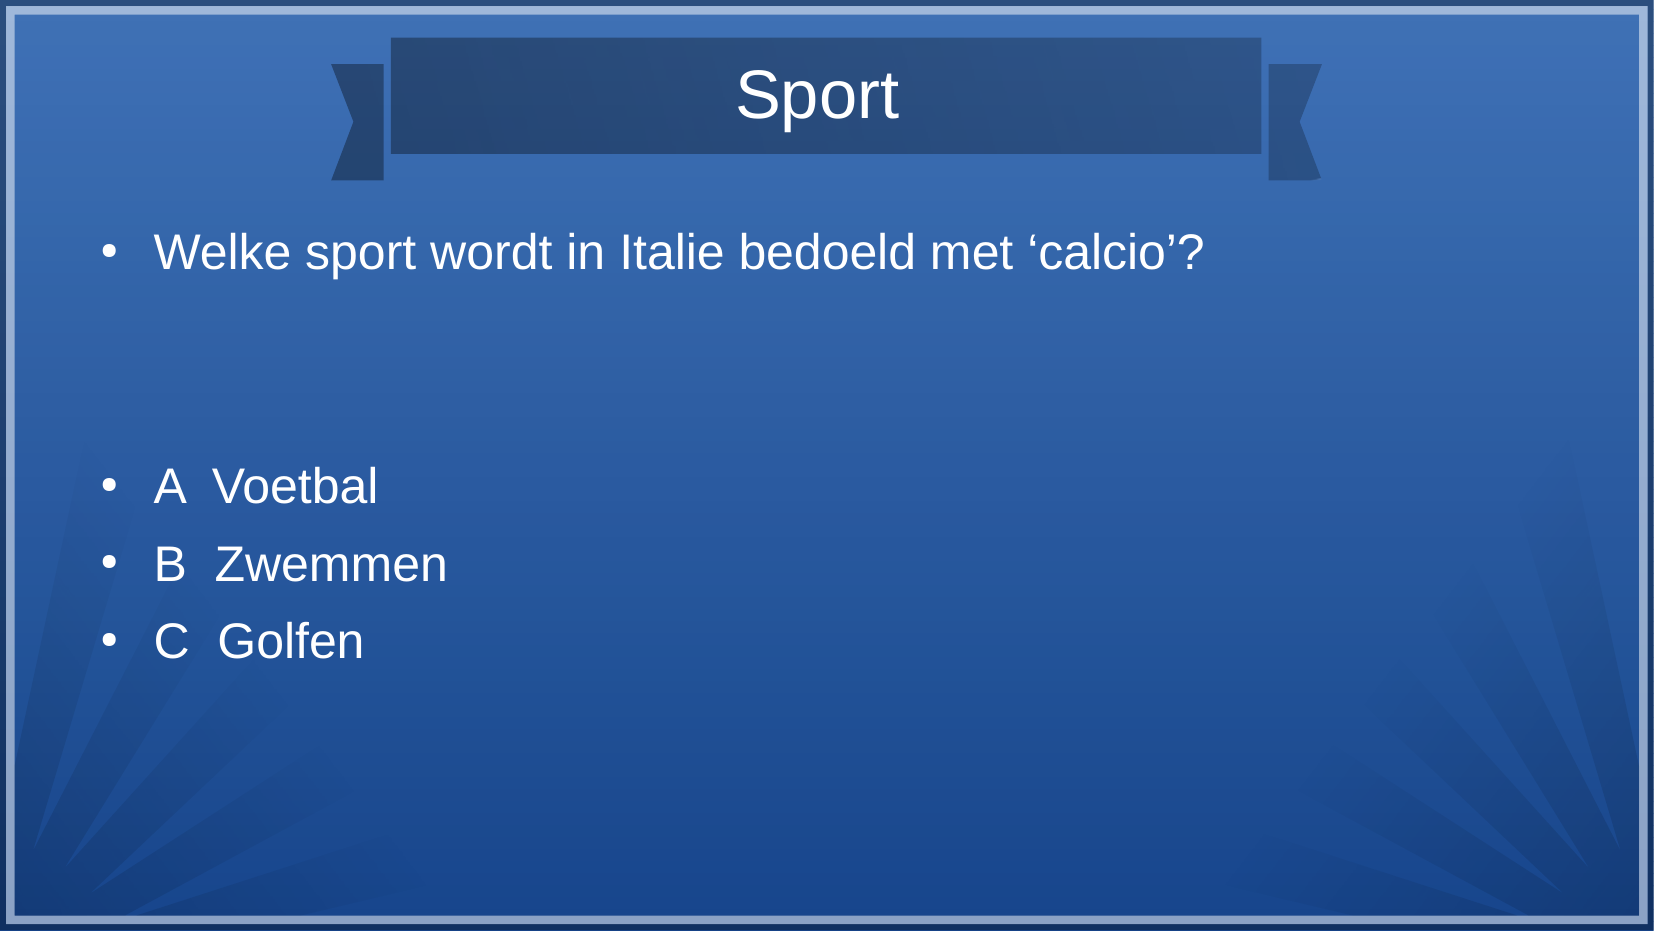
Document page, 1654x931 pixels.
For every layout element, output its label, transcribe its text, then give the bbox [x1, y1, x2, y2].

list Welke sport wordt in Italie bedoeld met ‘calcio’? A Voetbal B Zwemmen C Golfen [82, 224, 1571, 848]
title Sport [389, 35, 1264, 154]
